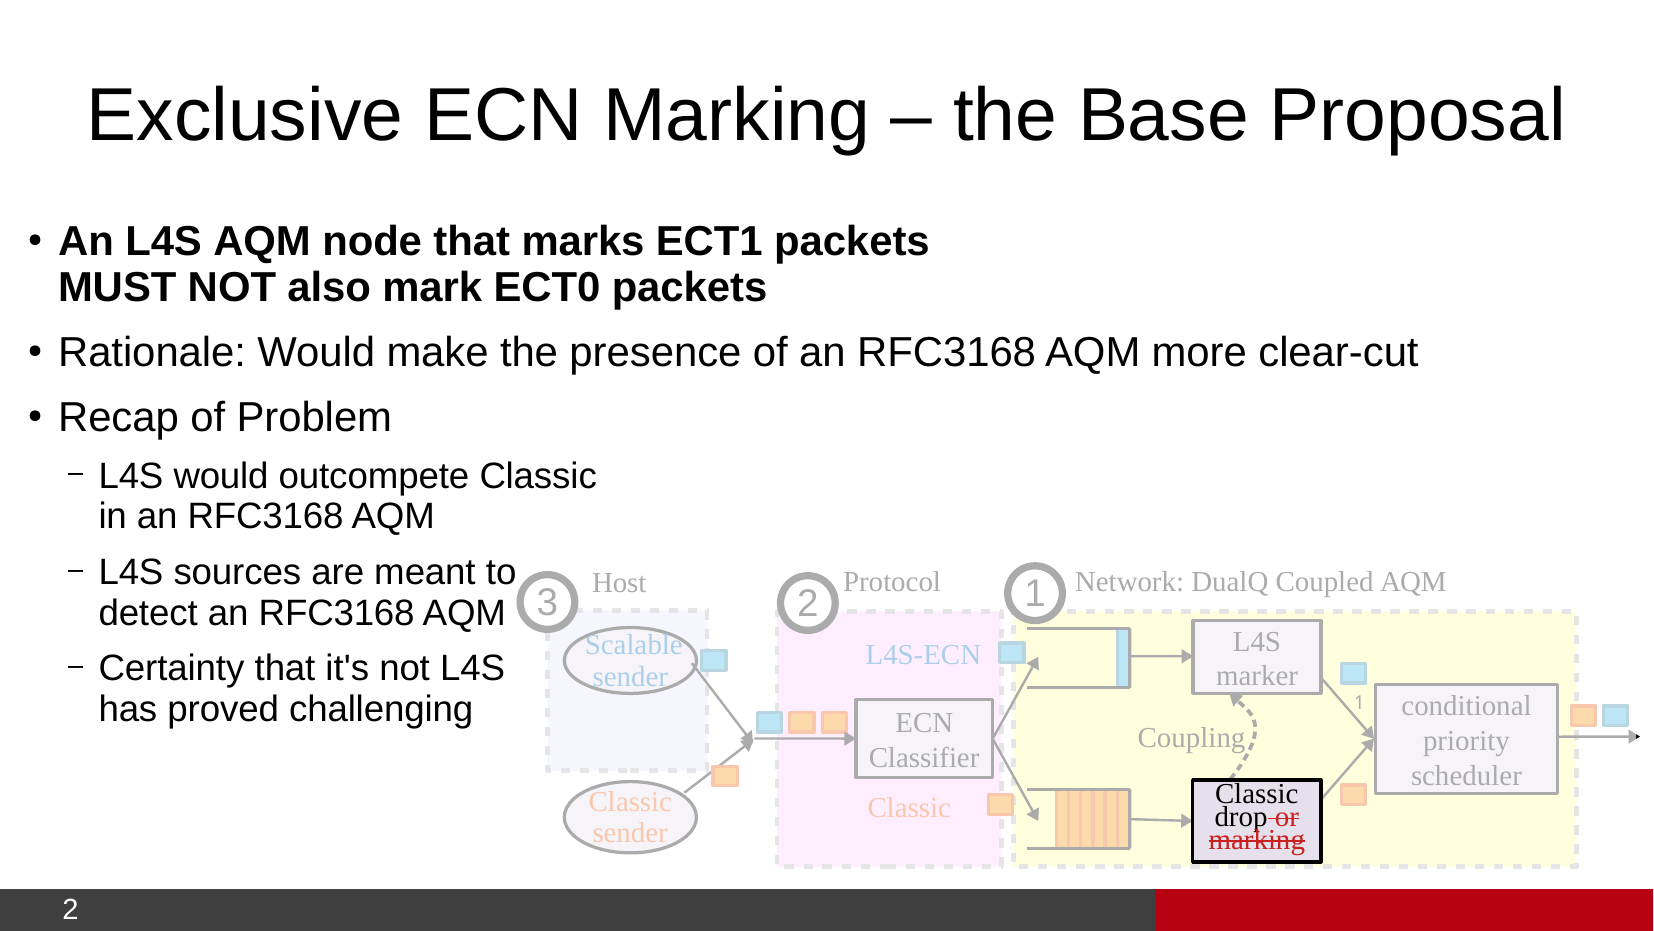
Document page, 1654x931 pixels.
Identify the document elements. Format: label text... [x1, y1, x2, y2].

list An L4S AQM node that marks ECT1 packets MUST NOT also mark ECT0 packets Rationale: Would make the presence of an RFC3168 AQM more clear-cut Recap of Problem L4S would outcompete Classic in an RFC3168 AQM L4S sources are meant to detect an RFC3168 AQM Certainty that it's not L4S has proved challenging [17, 217, 1506, 737]
picture [511, 558, 1640, 877]
title Exclusive ECN Marking – the Base Proposal [82, 36, 1571, 193]
